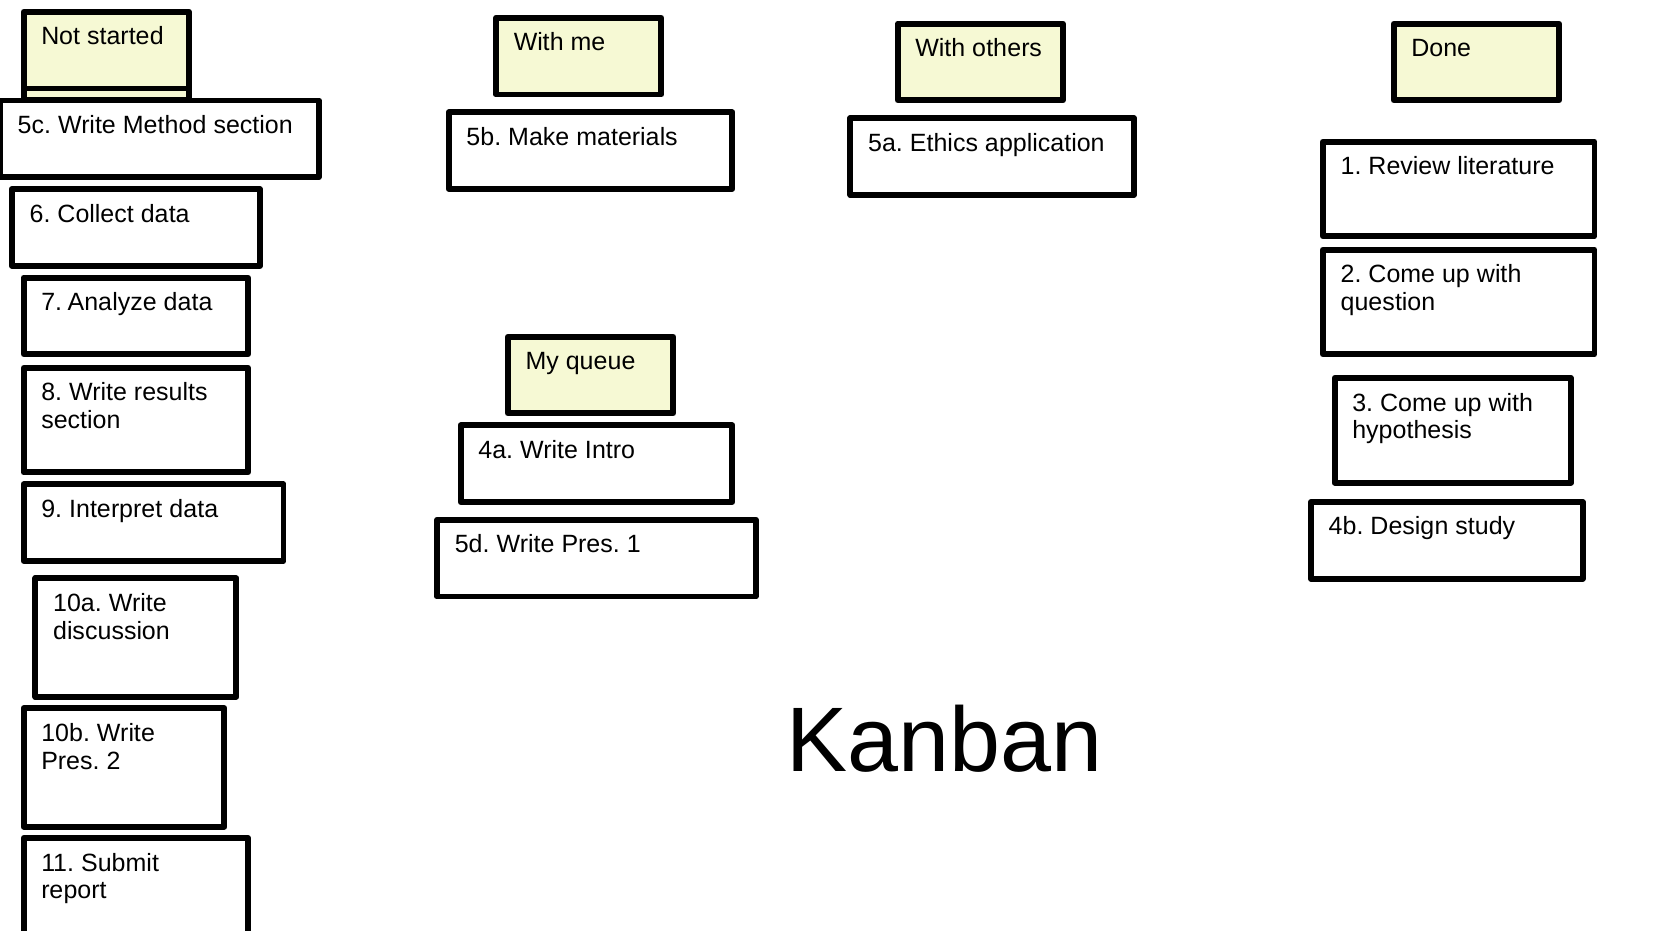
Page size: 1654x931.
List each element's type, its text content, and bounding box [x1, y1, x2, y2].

title Kanban [200, 688, 1654, 792]
text_box 4a. Write Intro [460, 425, 733, 503]
text_box 10b. Write Pres. 2 [23, 708, 225, 827]
text_box 7. Analyze data [23, 277, 249, 355]
text_box 9. Interpret data [23, 484, 284, 561]
text_box With others [897, 23, 1063, 101]
text_box My queue [507, 336, 674, 414]
text_box 5a. Ethics application [850, 118, 1134, 195]
text_box 11. Submit report [23, 837, 249, 931]
text_box 3. Come up with hypothesis [1334, 377, 1571, 483]
text_box 2. Come up with question [1322, 249, 1595, 355]
text_box Not started [23, 11, 189, 89]
text_box 6. Collect data [11, 188, 260, 266]
text_box 4b. Design study [1311, 502, 1583, 579]
text_box 5d. Write Pres. 1 [437, 519, 756, 597]
text_box 5b. Make materials [448, 112, 733, 189]
text_box 1. Review literature [1322, 141, 1595, 237]
text_box 10a. Write discussion [35, 578, 237, 697]
text_box 8. Write results section [23, 367, 249, 473]
text_box 5c. Write Method section [0, 100, 319, 178]
text_box Done [1393, 23, 1560, 101]
text_box Not started [23, 91, 189, 101]
text_box With me [496, 17, 662, 95]
